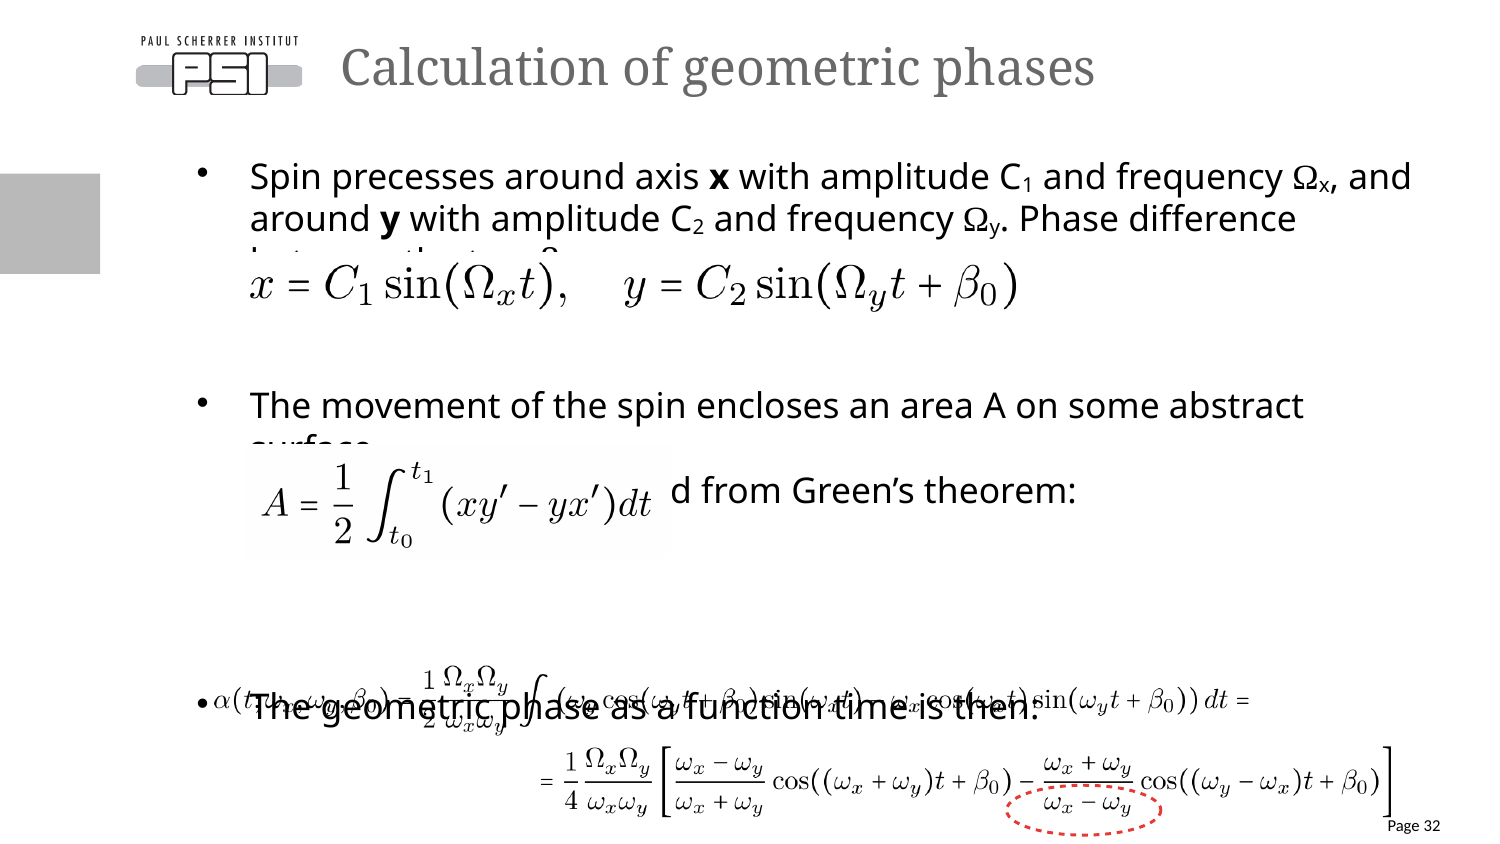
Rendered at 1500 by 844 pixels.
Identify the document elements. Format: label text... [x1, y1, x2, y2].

picture [196, 762, 1396, 827]
title Calculation of geometric phases [340, 35, 1441, 98]
list Spin precesses around axis x with amplitude C1 and frequency Ωx, and around y with amplitude C2 and frequency Ωy. Phase difference between the two β0. The movement of the spin encloses an area A on some abstract surface. The area can be calculated from Green’s theorem: The geometric phase as a function time is then: [178, 154, 1445, 762]
slide_number Page <number> [1346, 814, 1441, 839]
picture [243, 444, 671, 559]
picture [220, 252, 1042, 322]
